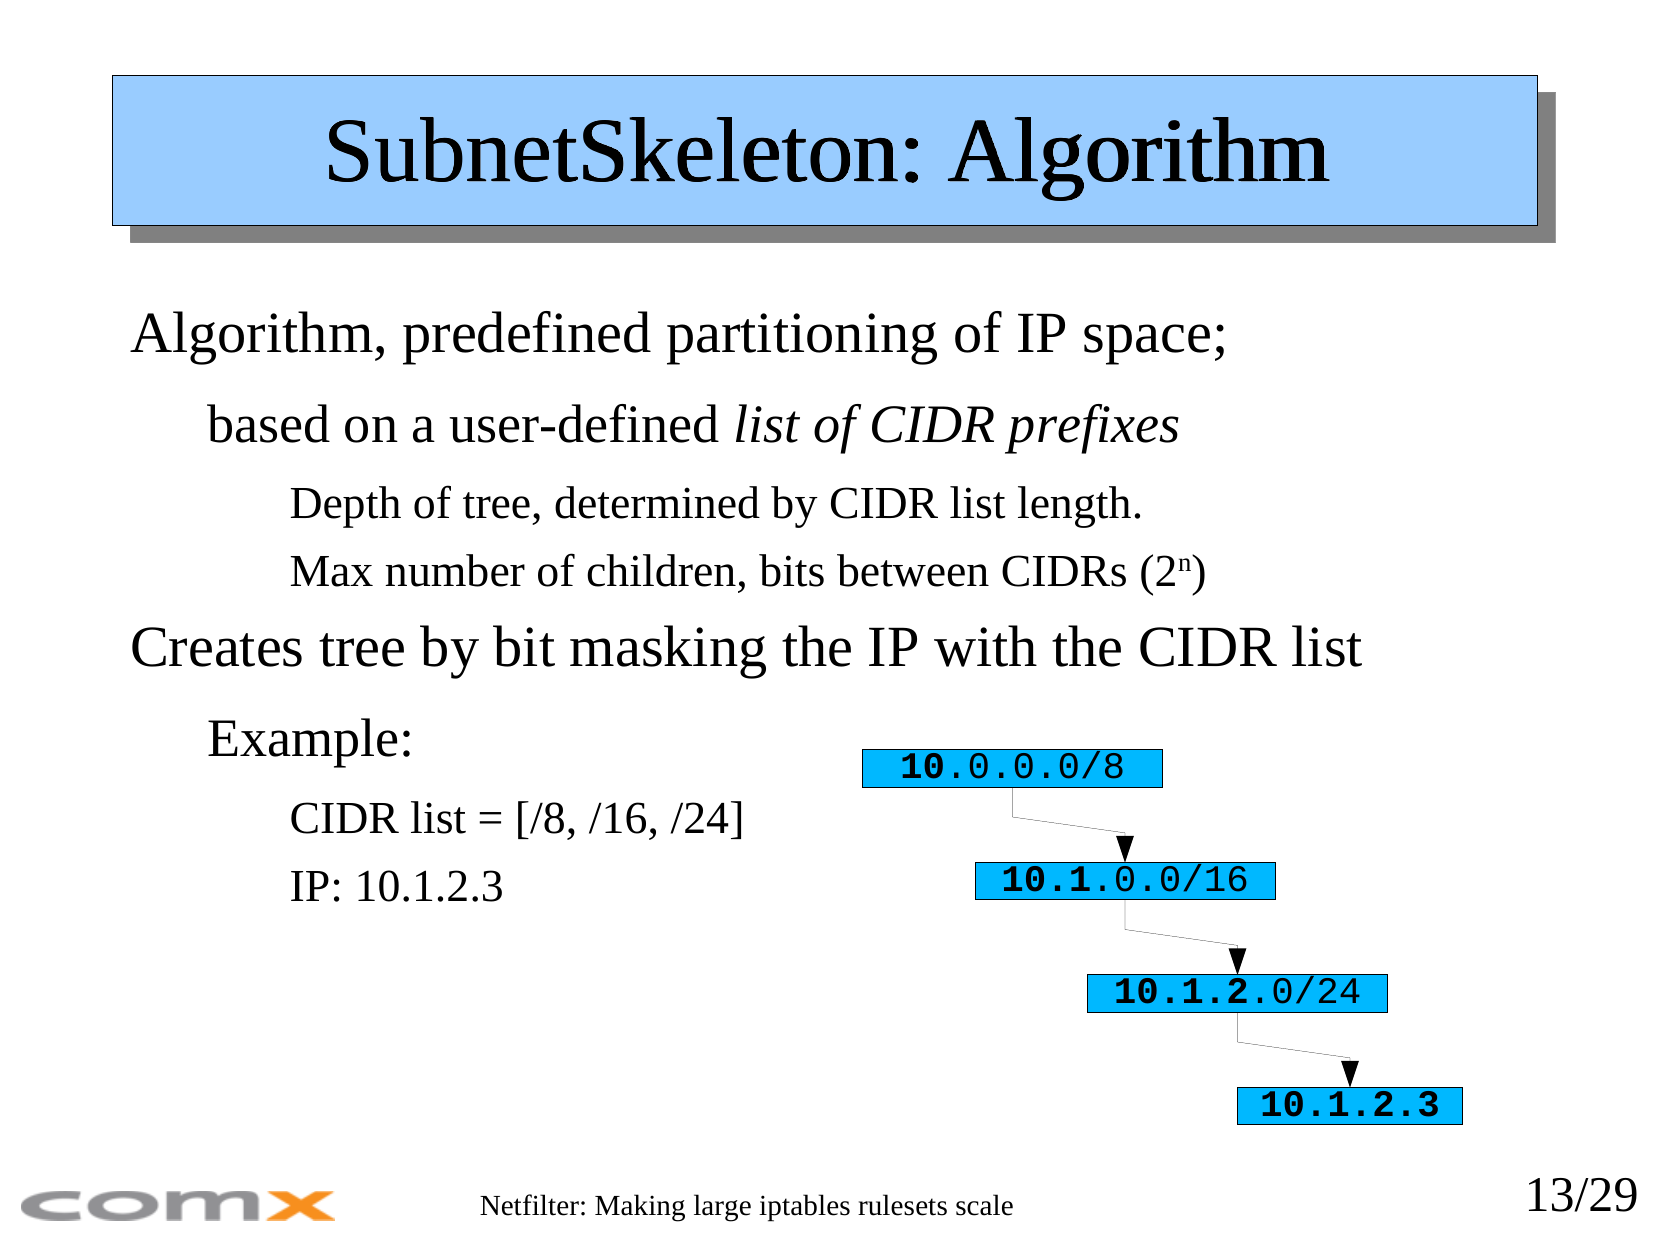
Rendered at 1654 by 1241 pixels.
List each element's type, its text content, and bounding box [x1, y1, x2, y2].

title SubnetSkeleton: Algorithm [116, 90, 1538, 211]
list Algorithm, predefined partitioning of IP space; based on a user-defined list of CIDR prefixes Depth of tree, determined by CIDR list length. Max number of children, bits between CIDRs (2n) Creates tree by bit masking the IP with the CIDR list Example: CIDR list = [/8, /16, /24] IP: 10.1.2.3 [112, 300, 1576, 1096]
text_box 10.1.2.0/24 [1087, 974, 1388, 1013]
text_box 10.0.0.0/8 [862, 749, 1163, 788]
text_box 10.1.2.3 [1237, 1087, 1463, 1125]
text_box 10.1.0.0/16 [975, 862, 1276, 900]
picture [21, 1191, 335, 1221]
